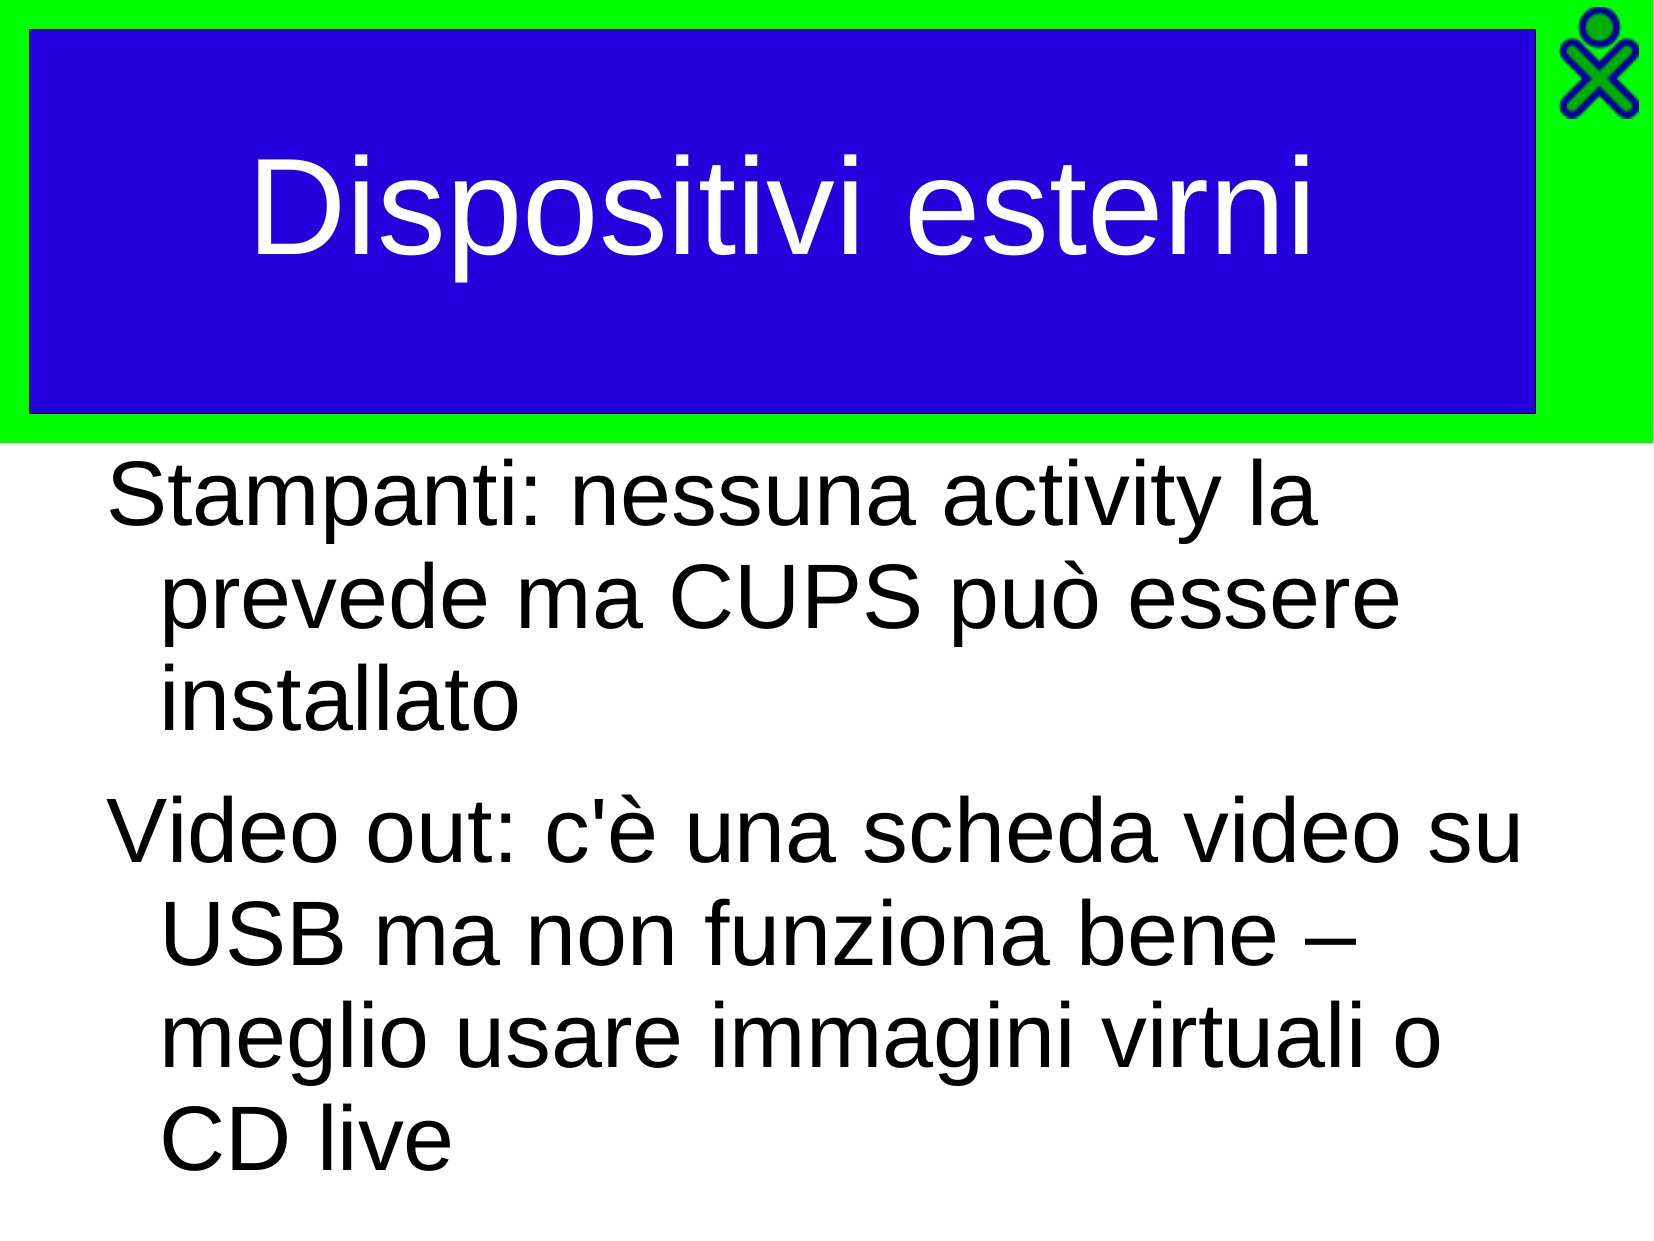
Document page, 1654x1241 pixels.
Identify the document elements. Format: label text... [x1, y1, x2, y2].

title Dispositivi esterni [59, 0, 1506, 414]
picture [1559, 7, 1639, 119]
list Stampanti: nessuna activity la prevede ma CUPS può essere installato Video out: c'è una scheda video su USB ma non funziona bene – meglio usare immagini virtuali o CD live [88, 442, 1577, 1191]
